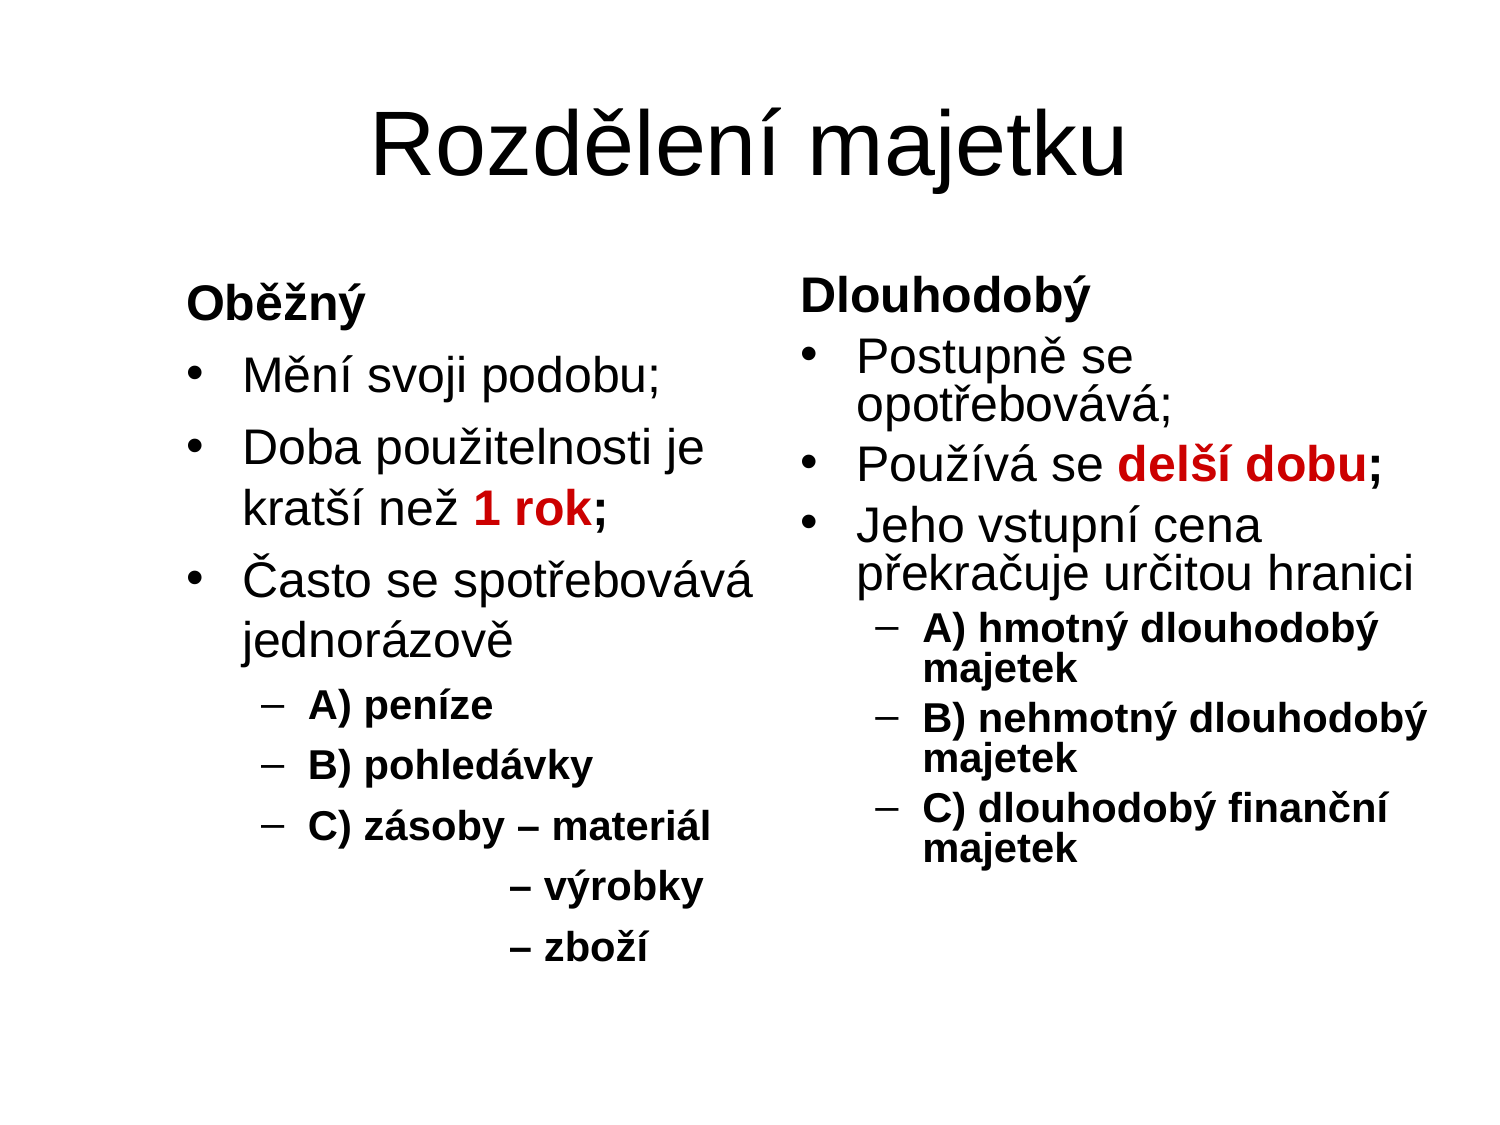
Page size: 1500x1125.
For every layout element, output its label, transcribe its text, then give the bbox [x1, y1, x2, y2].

list Oběžný Mění svoji podobu; Doba použitelnosti je kratší než 1 rok; Často se spotřebovává jednorázově A) peníze B) pohledávky C) zásoby – materiál – výrobky – zboží [171, 262, 833, 1038]
list Dlouhodobý Postupně se opotřebovává; Používá se delší dobu; Jeho vstupní cena překračuje určitou hranici A) hmotný dlouhodobý majetek B) nehmotný dlouhodobý majetek C) dlouhodobý finanční majetek [785, 267, 1448, 1010]
title Rozdělení majetku [75, 45, 1426, 233]
